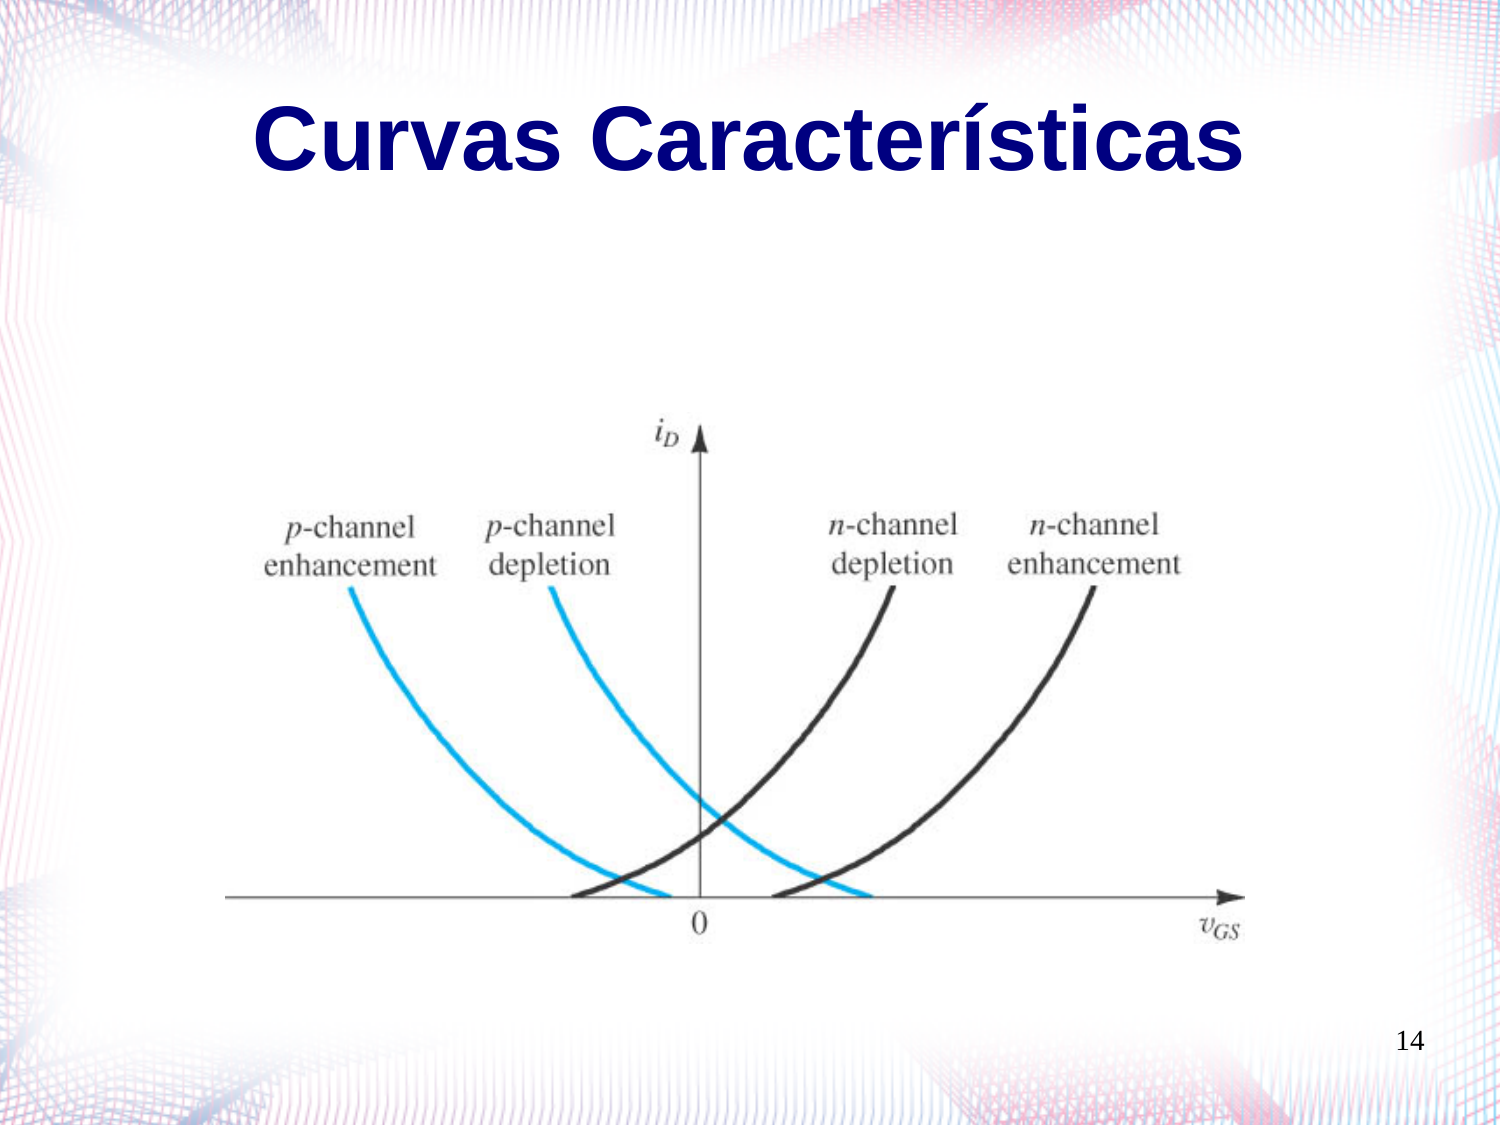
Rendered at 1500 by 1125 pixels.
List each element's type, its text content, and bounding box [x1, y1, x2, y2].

picture [0, 0, 1500, 1125]
title Curvas Características [75, 52, 1425, 226]
